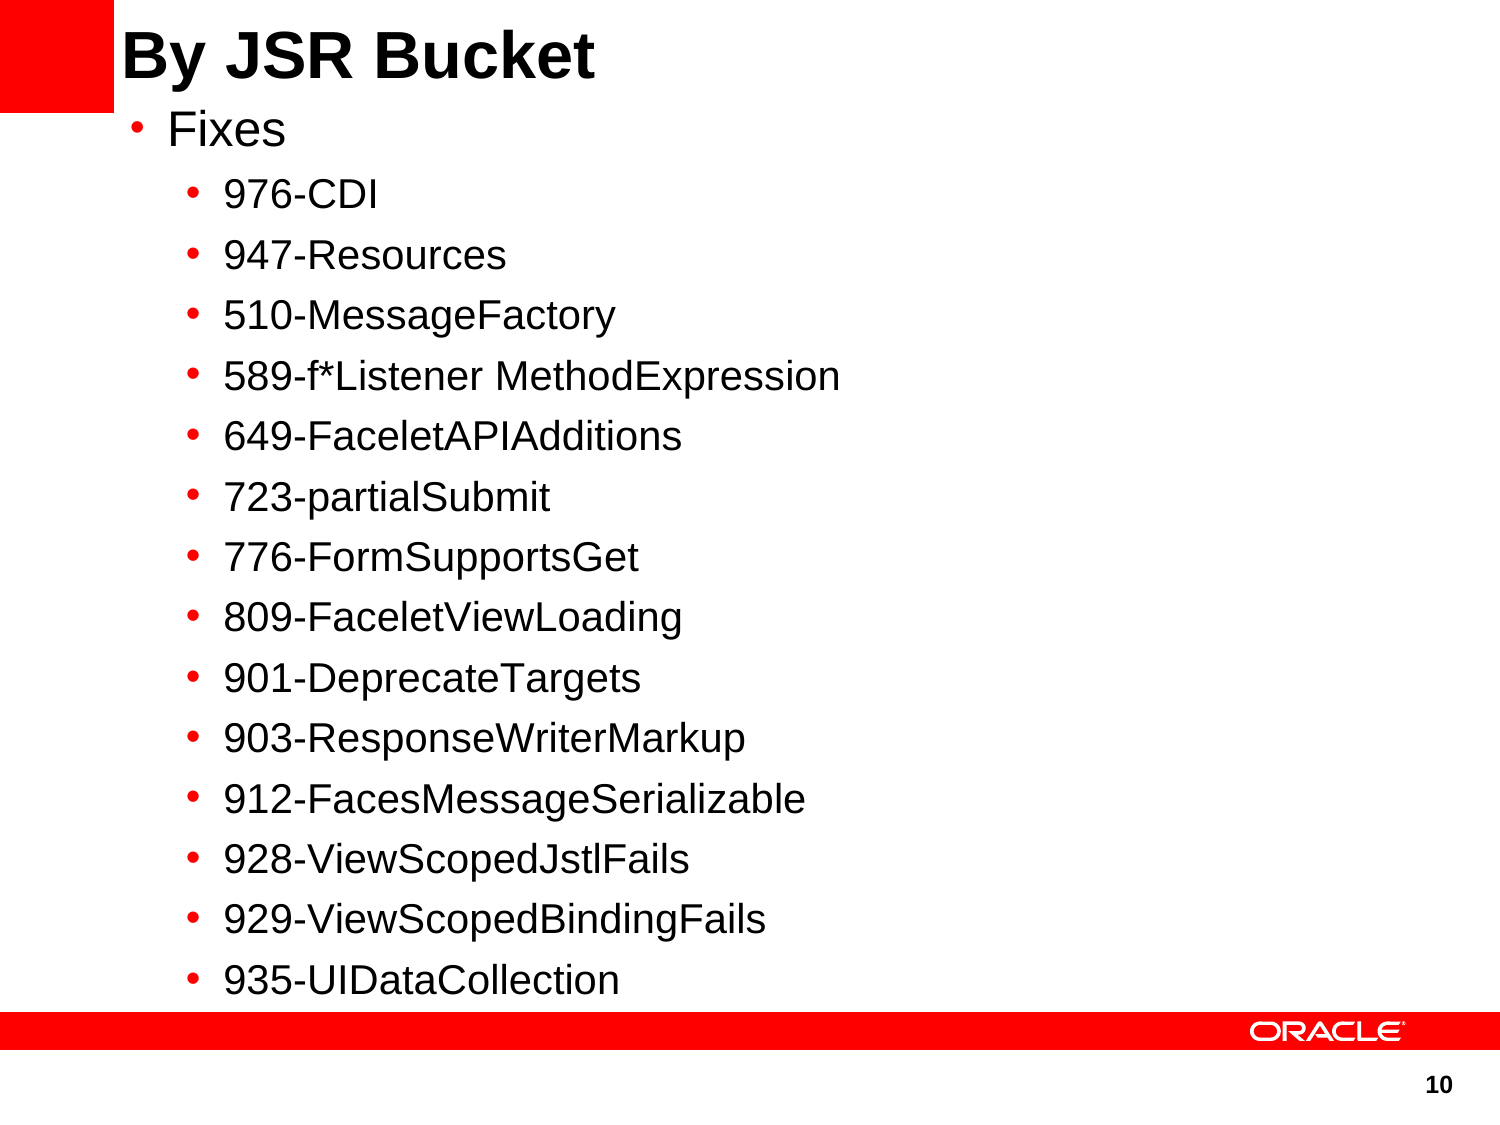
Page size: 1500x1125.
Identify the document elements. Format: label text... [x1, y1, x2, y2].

picture [0, 1012, 1500, 1050]
title By JSR Bucket [121, 11, 1366, 152]
picture [0, 0, 114, 113]
list Fixes 976-CDI 947-Resources 510-MessageFactory 589-f*Listener MethodExpression 649-FaceletAPIAdditions 723-partialSubmit 776-FormSupportsGet 809-FaceletViewLoading 901-DeprecateTargets 903-ResponseWriterMarkup 912-FacesMessageSerializable 928-ViewScopedJstlFails 929-ViewScopedBindingFails 935-UIDataCollection [129, 96, 1367, 1003]
